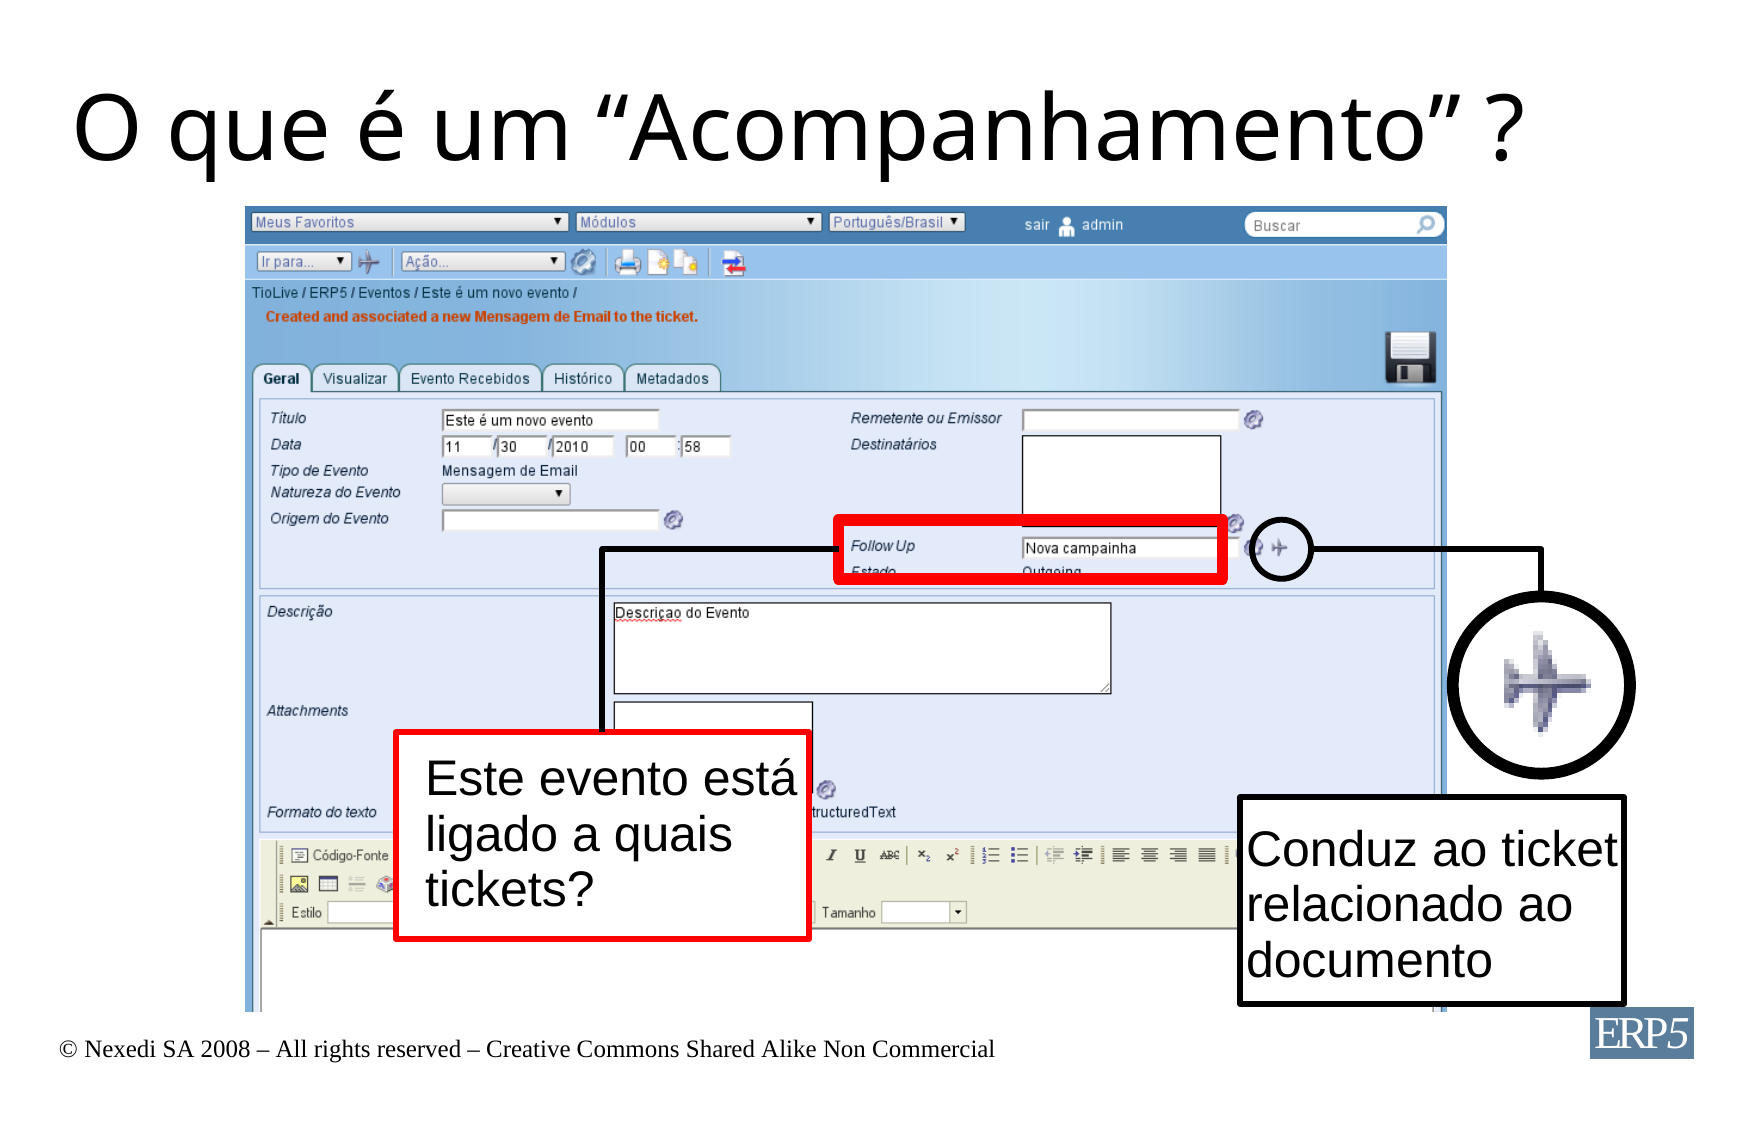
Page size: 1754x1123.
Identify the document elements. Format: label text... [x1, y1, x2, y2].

picture [1495, 631, 1601, 737]
text_box Este evento está ligado a quais tickets? [425, 750, 810, 918]
title O que é um “Acompanhamento” ? [71, 63, 1707, 187]
picture [1255, 523, 1308, 575]
text_box [395, 732, 810, 939]
text_box Conduz ao ticket relacionado ao documento [1246, 820, 1630, 989]
picture [245, 206, 1447, 1012]
text_box [1240, 797, 1625, 1004]
